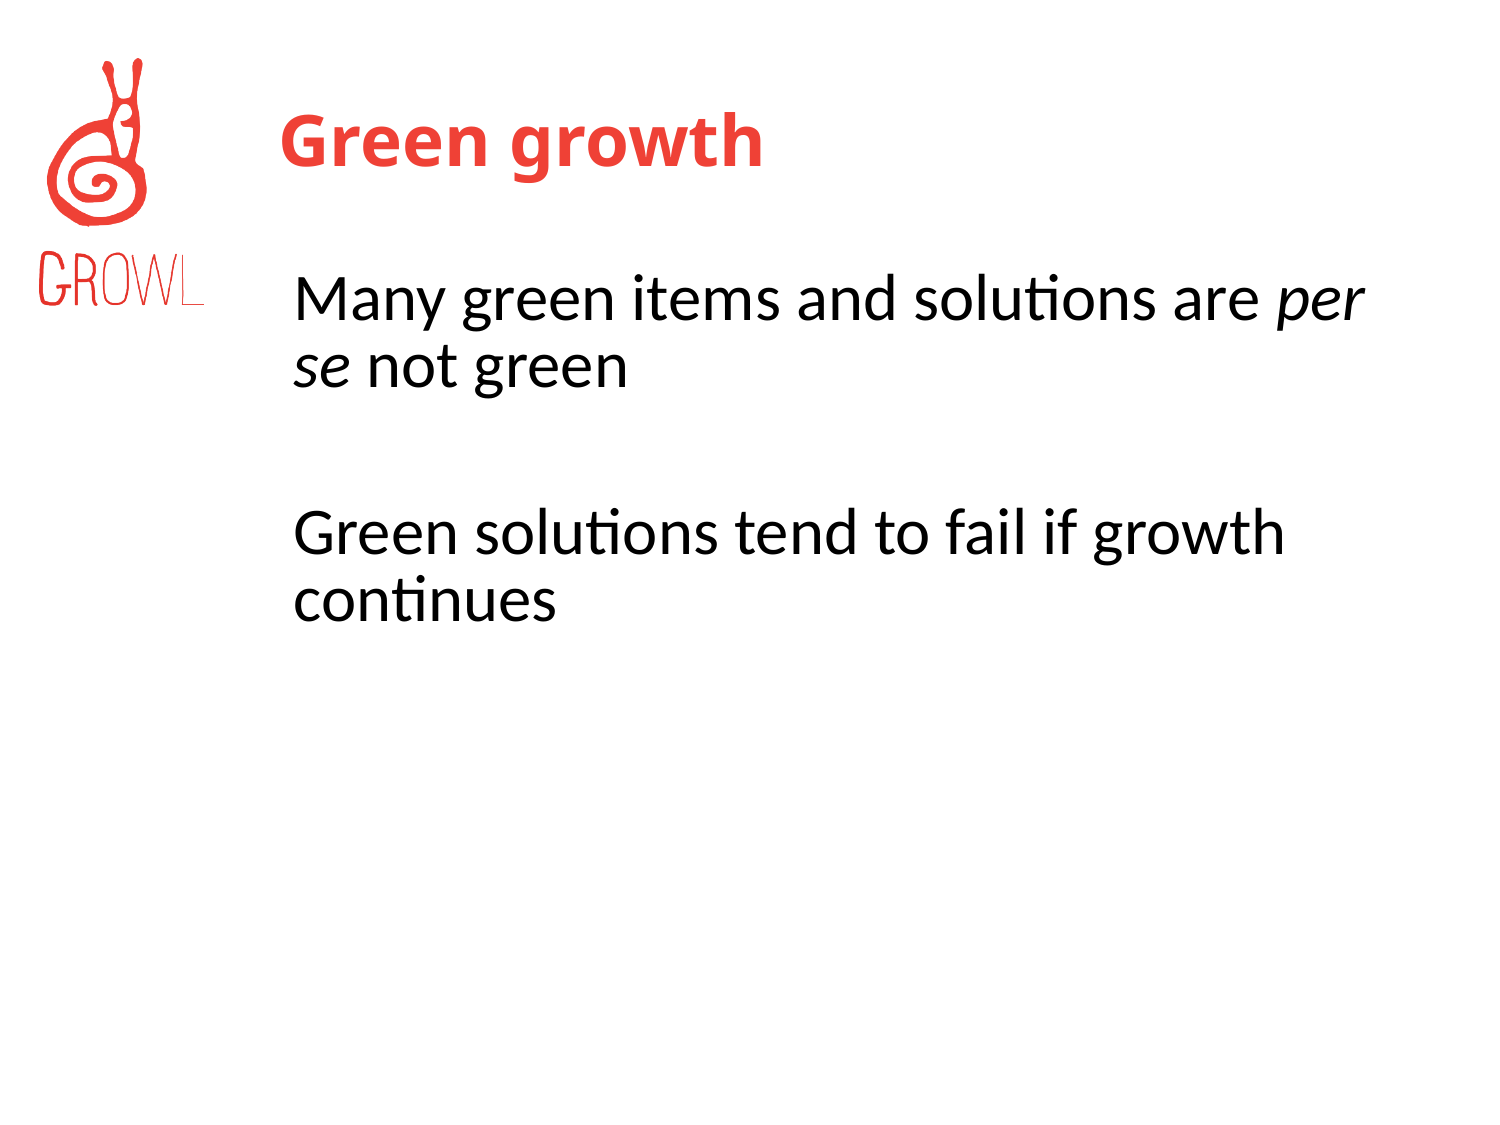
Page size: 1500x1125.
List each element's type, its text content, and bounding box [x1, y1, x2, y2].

picture [39, 58, 204, 306]
title Green growth [278, 44, 1425, 233]
list Many green items and solutions are per se not green Green solutions tend to fail if growth continues [278, 263, 1395, 916]
